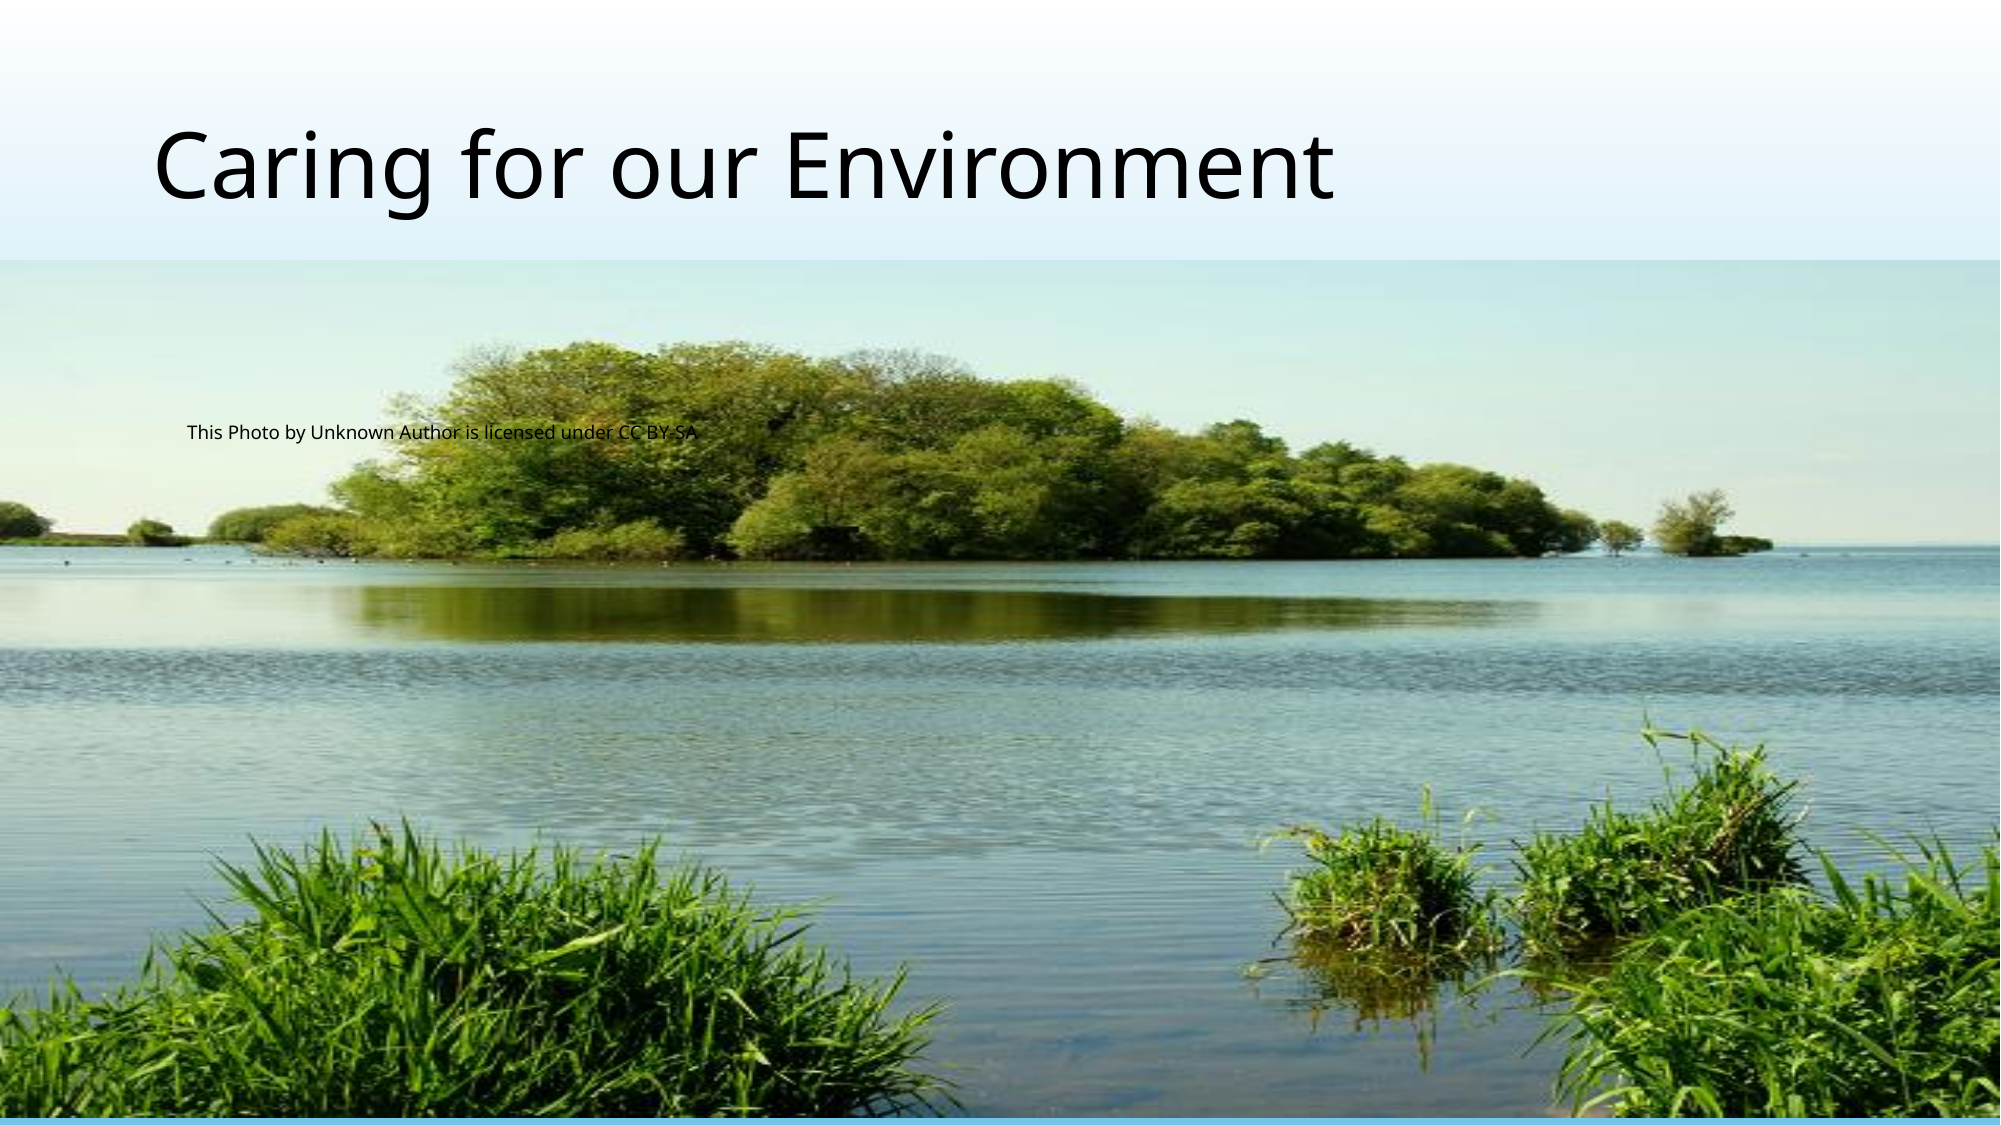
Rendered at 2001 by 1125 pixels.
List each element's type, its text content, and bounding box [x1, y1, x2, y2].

picture [0, 260, 2000, 1118]
title Caring for our Environment [137, 59, 1863, 260]
text_box This Photo by Unknown Author is licensed under CC BY-SA [172, 413, 1886, 452]
